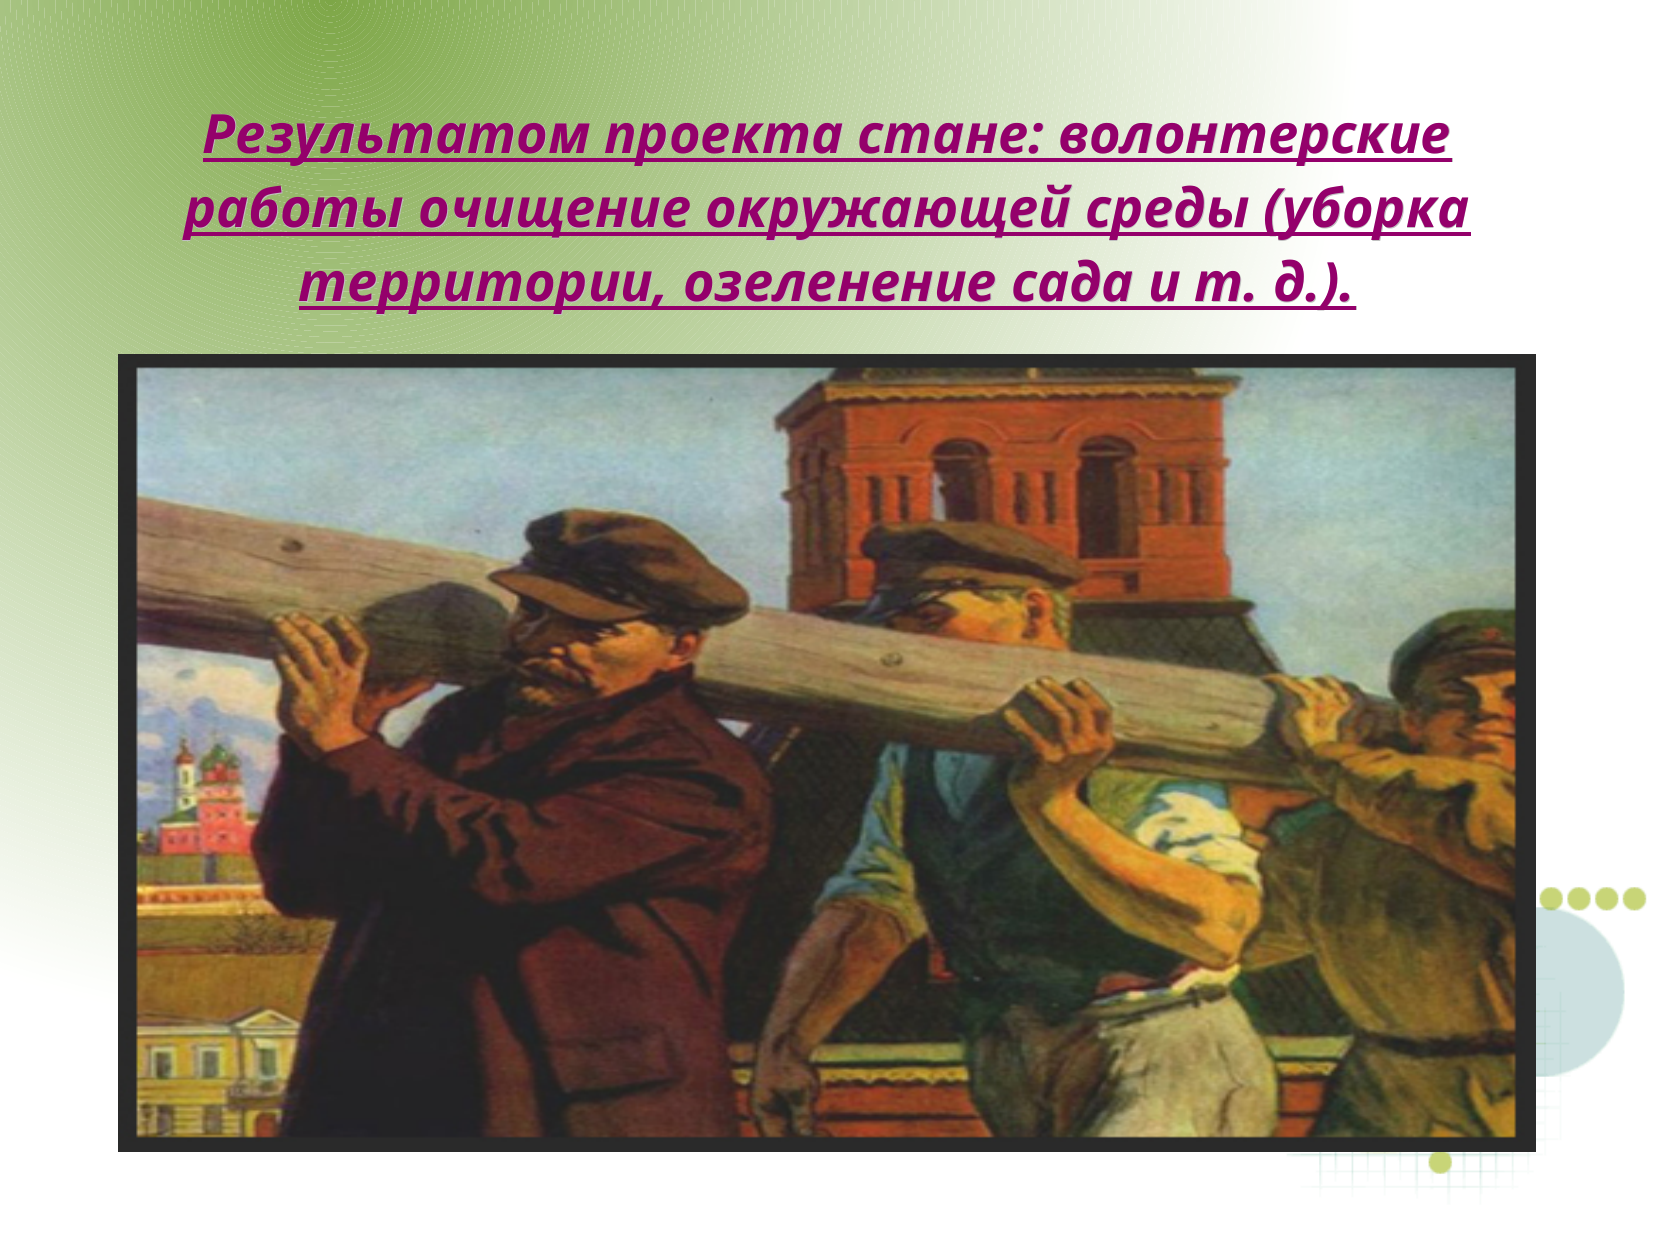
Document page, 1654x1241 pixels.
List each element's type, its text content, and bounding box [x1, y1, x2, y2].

picture [118, 354, 1654, 1211]
title Результатом проекта стане: волонтерские работы очищение окружающей среды (уборка территории, озеленение сада и т. д.). [121, 110, 1534, 303]
